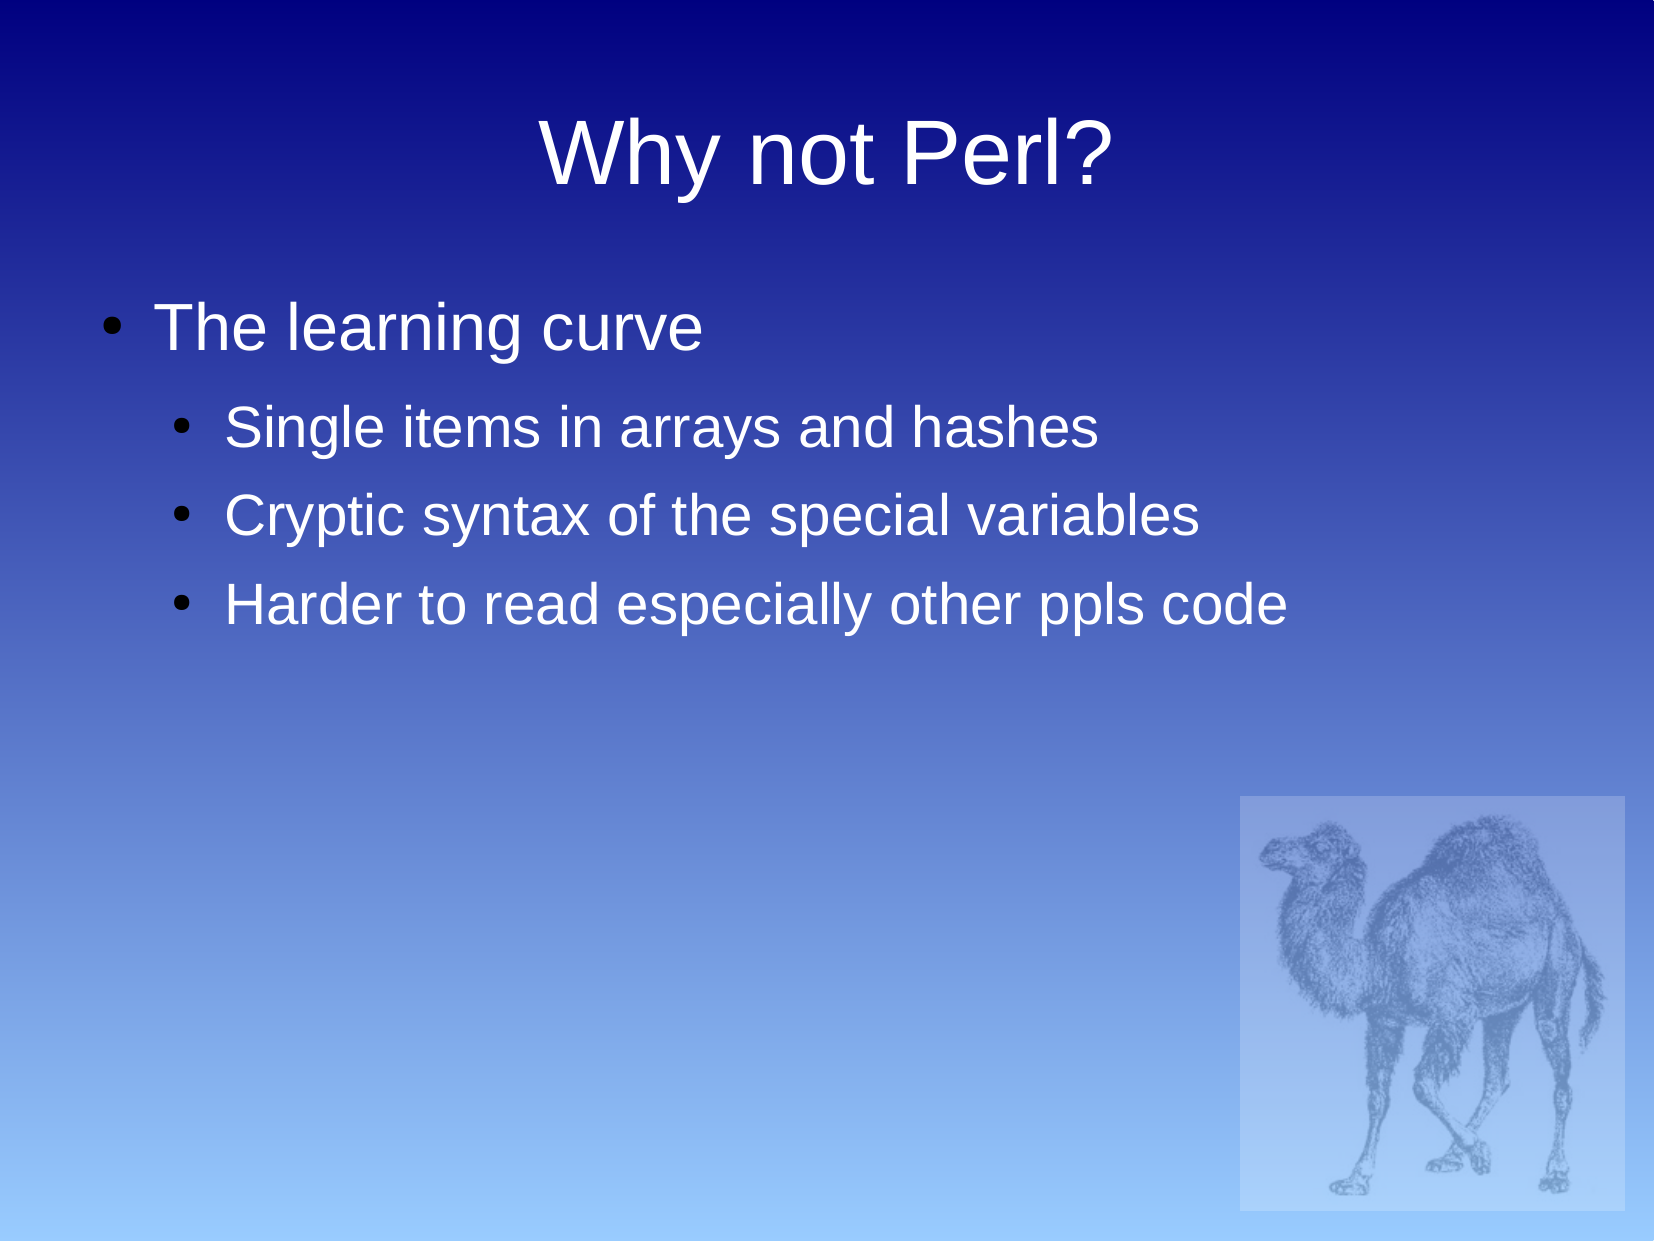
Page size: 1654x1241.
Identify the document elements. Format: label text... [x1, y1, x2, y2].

title Why not Perl? [82, 49, 1571, 257]
list The learning curve Single items in arrays and hashes Cryptic syntax of the special variables Harder to read especially other ppls code [82, 290, 1571, 1109]
picture [1240, 796, 1625, 1211]
